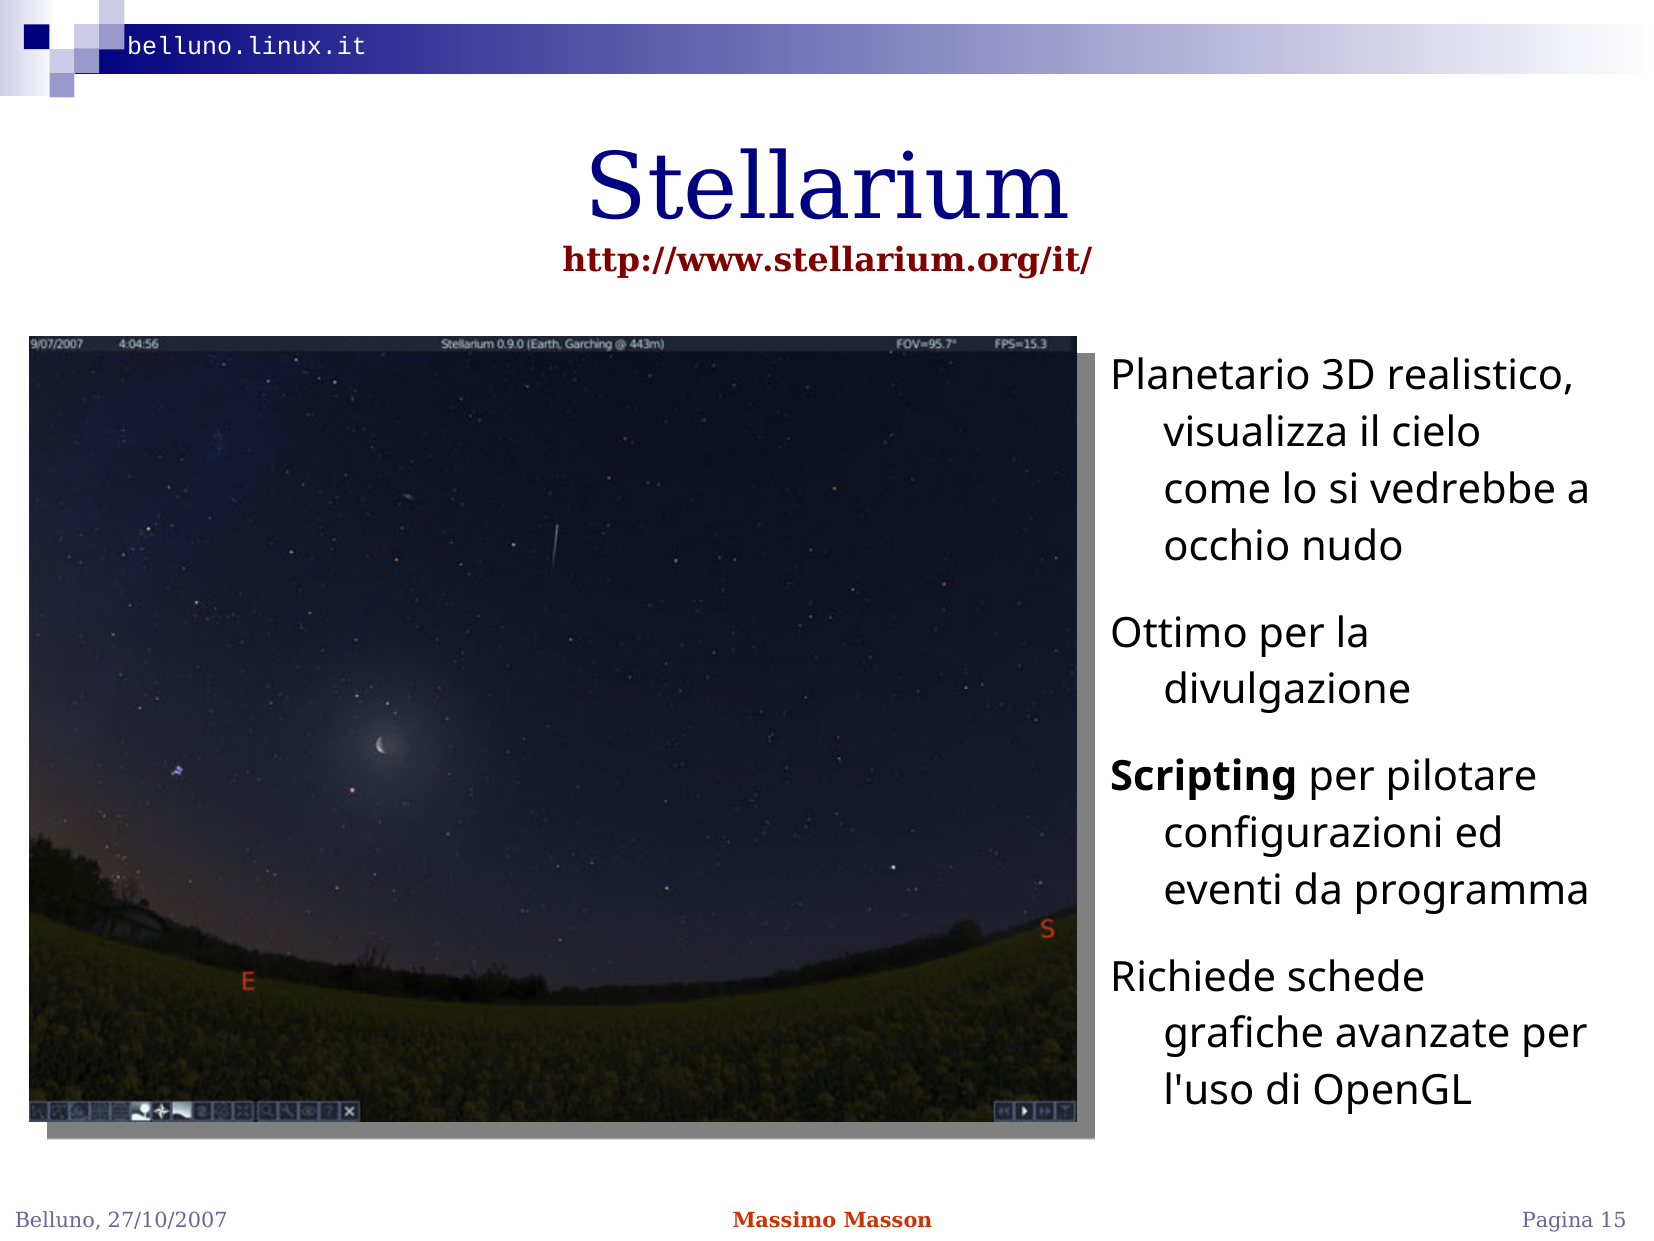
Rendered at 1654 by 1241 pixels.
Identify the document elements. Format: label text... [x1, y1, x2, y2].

picture [29, 336, 1077, 1123]
title Stellarium http://www.stellarium.org/it/ [121, 102, 1534, 311]
list Planetario 3D realistico, visualizza il cielo come lo si vedrebbe a occhio nudo Ottimo per la divulgazione Scripting per pilotare configurazioni ed eventi da programma Richiede schede grafiche avanzate per l'uso di OpenGL [1092, 344, 1595, 1161]
